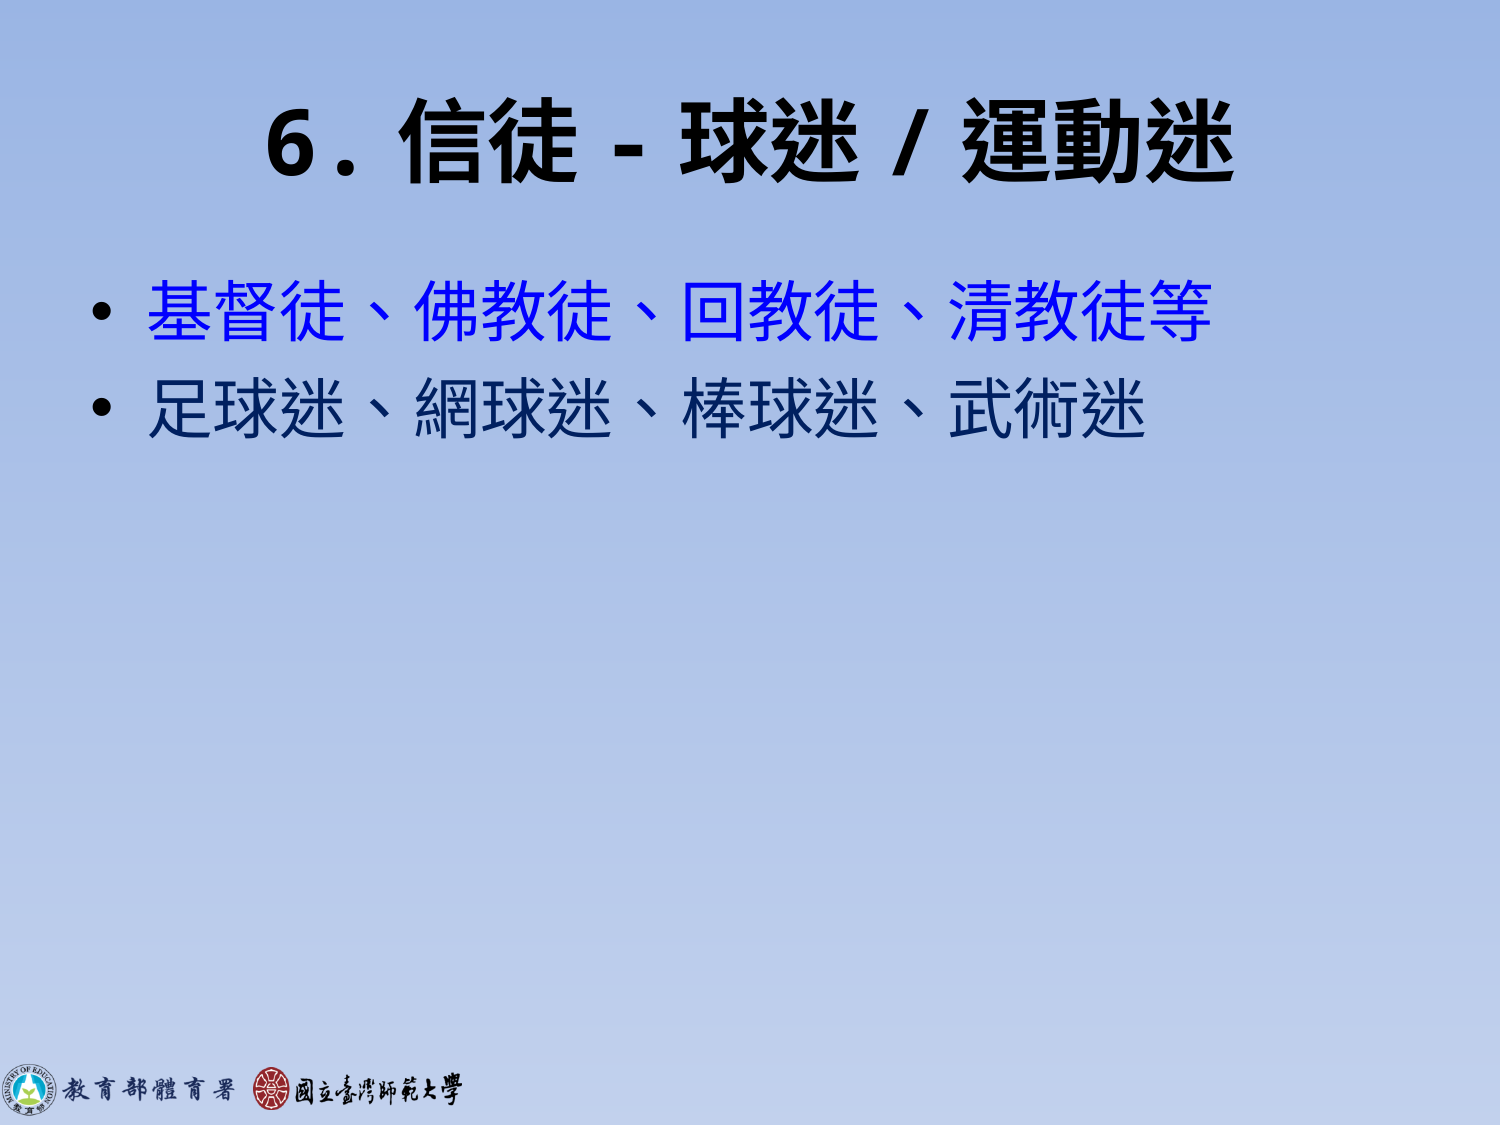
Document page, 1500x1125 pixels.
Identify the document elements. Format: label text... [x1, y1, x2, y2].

title 6.信徒-球迷/運動迷 [75, 45, 1426, 233]
list 基督徒、佛教徒、回教徒、清教徒等 足球迷、網球迷、棒球迷、武術迷 [75, 262, 1426, 1005]
